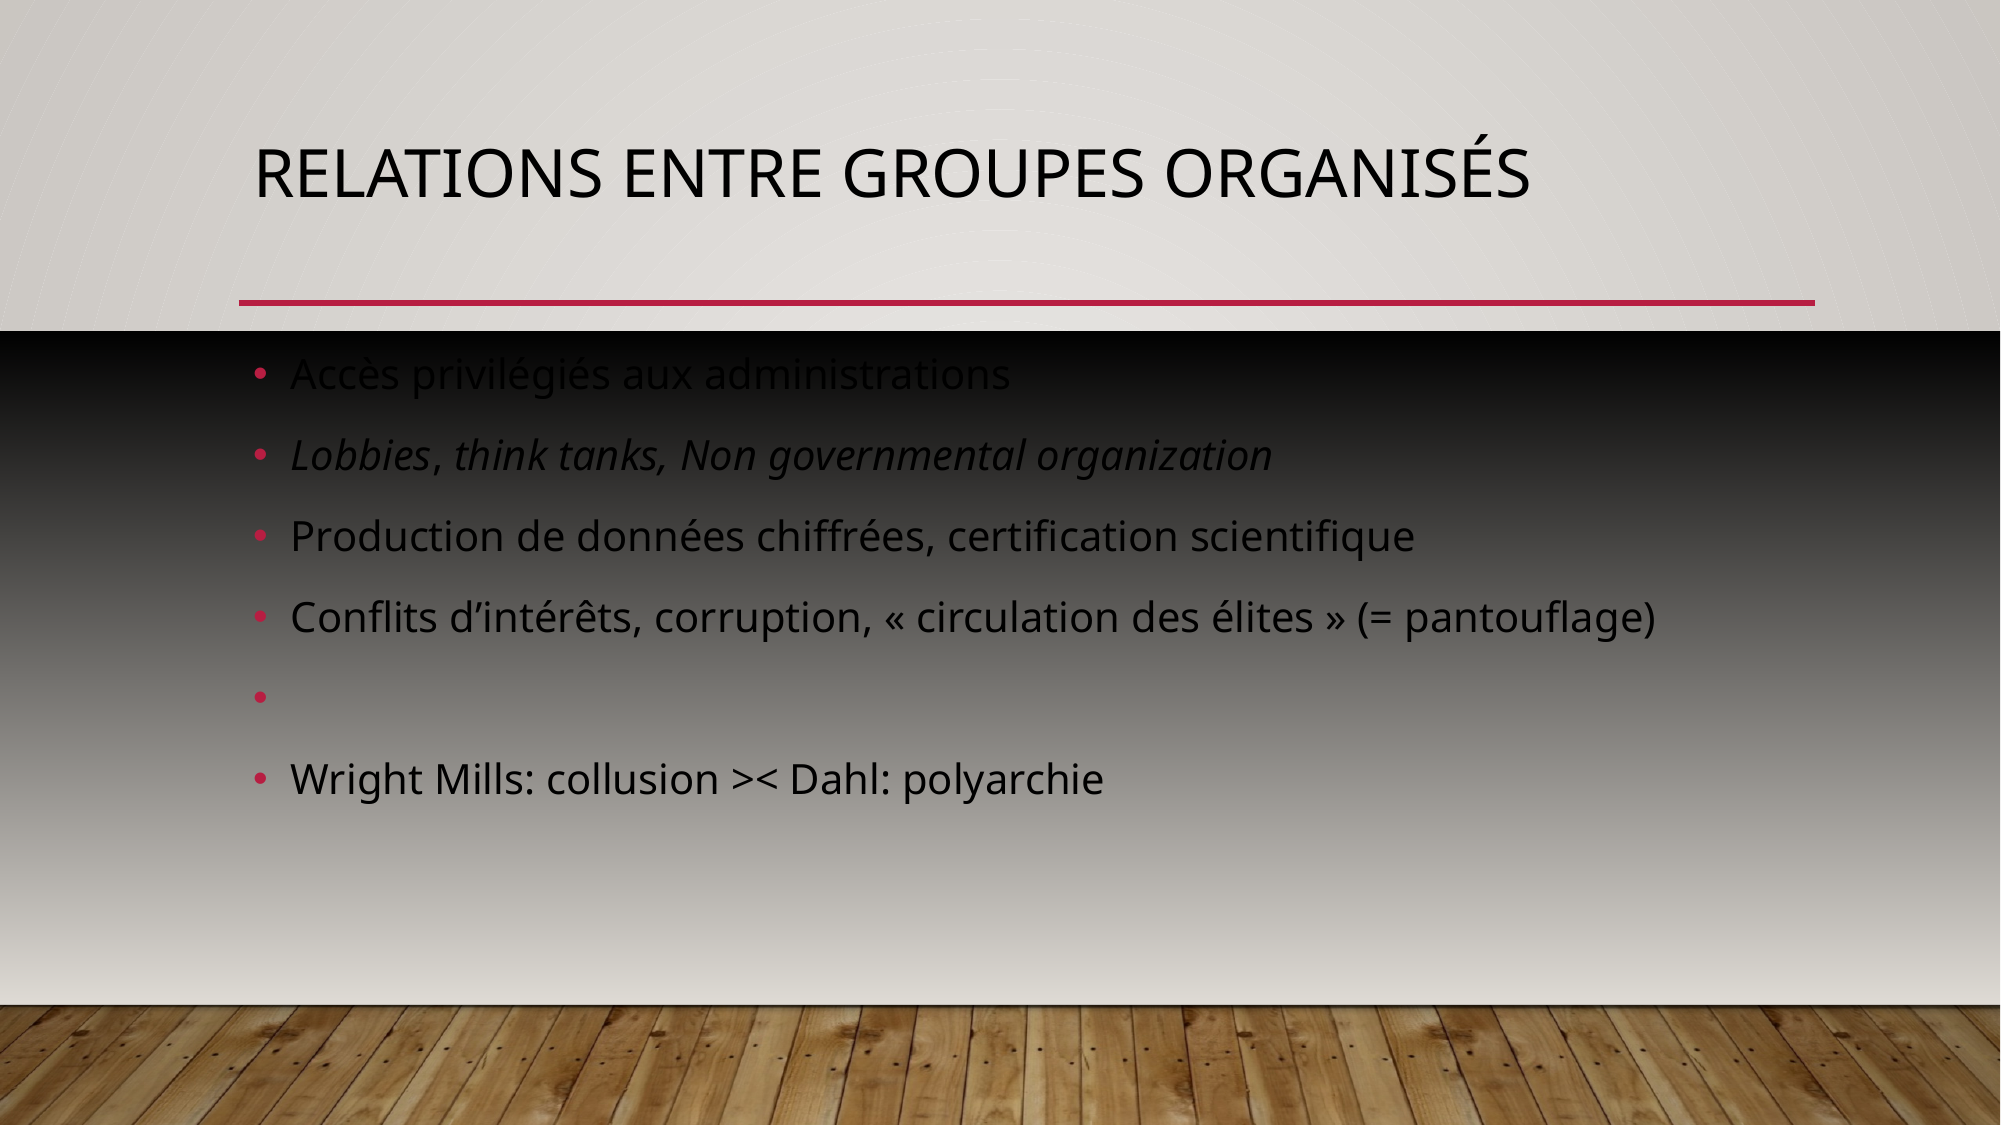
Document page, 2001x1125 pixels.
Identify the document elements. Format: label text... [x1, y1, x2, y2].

list Accès privilégiés aux administrations Lobbies, think tanks, Non governmental organization Production de données chiffrées, certification scientifique Conflits d’intérêts, corruption, « circulation des élites » (= pantouflage) Wright Mills: collusion >< Dahl: polyarchie [238, 330, 1814, 897]
title Relations entre groupes organisés [238, 131, 1814, 305]
